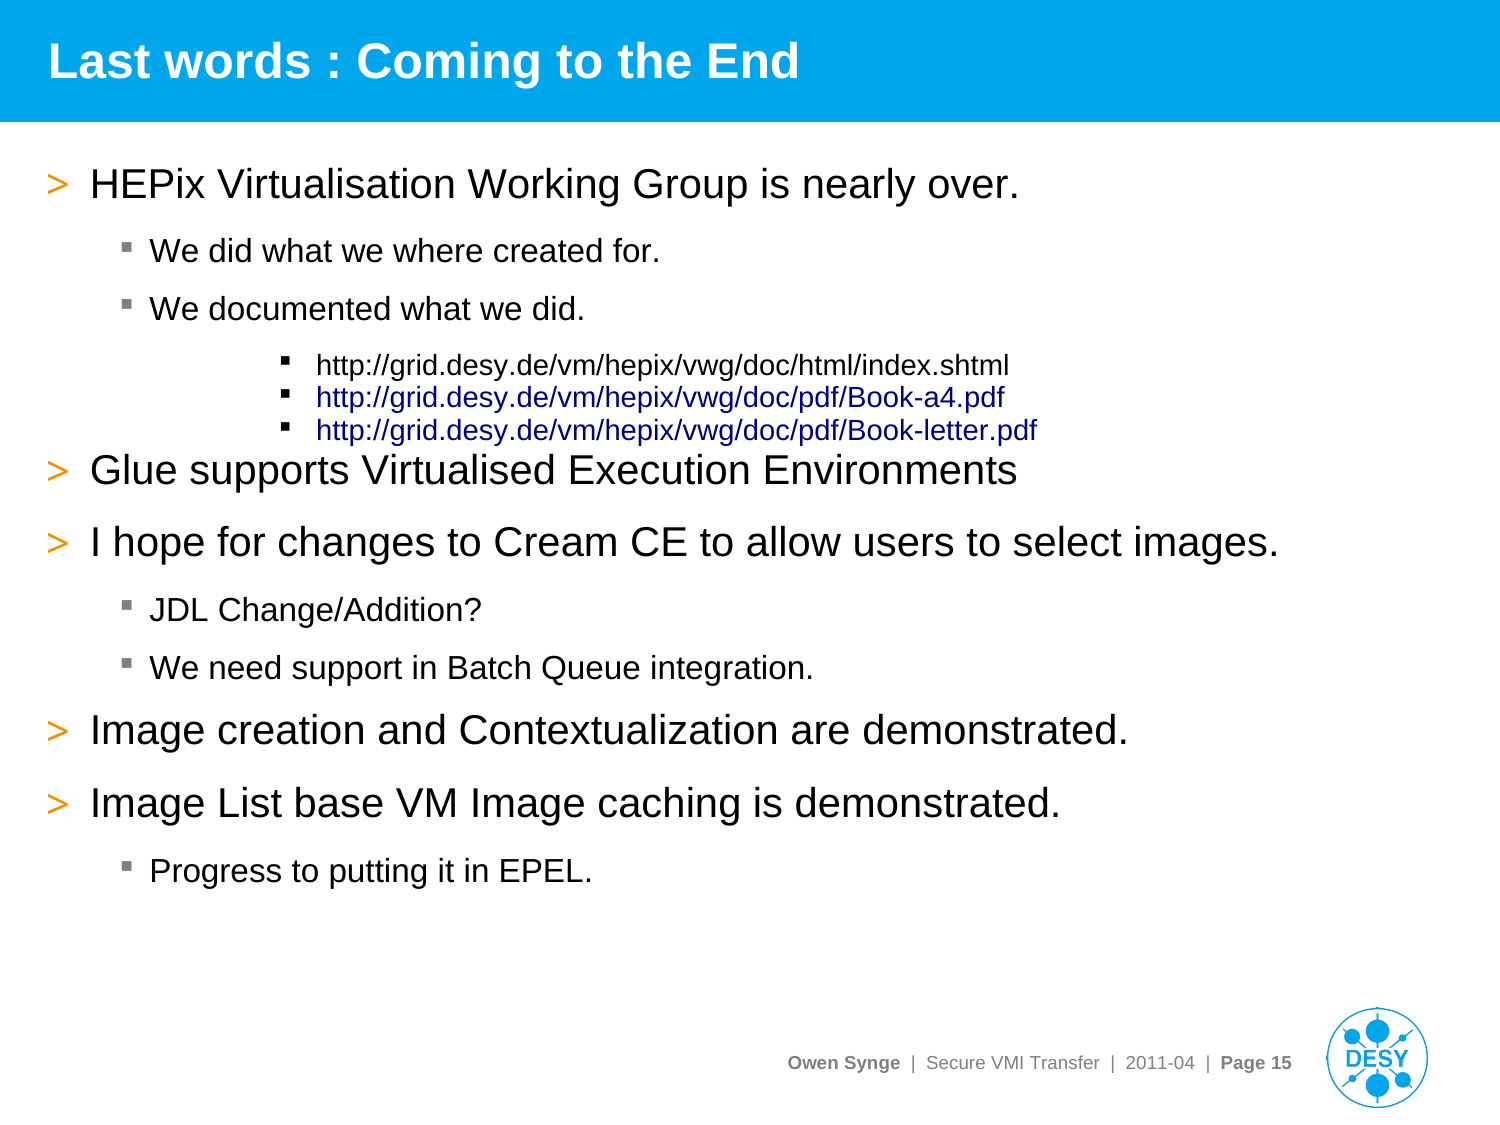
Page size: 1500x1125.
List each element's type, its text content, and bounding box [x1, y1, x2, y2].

list HEPix Virtualisation Working Group is nearly over. We did what we where created for. We documented what we did. http://grid.desy.de/vm/hepix/vwg/doc/html/index.shtml http://grid.desy.de/vm/hepix/vwg/doc/pdf/Book-a4.pdf http://grid.desy.de/vm/hepix/vwg/doc/pdf/Book-letter.pdf Glue supports Virtualised Execution Environments I hope for changes to Cream CE to allow users to select images. JDL Change/Addition? We need support in Batch Queue integration. Image creation and Contextualization are demonstrated. Image List base VM Image caching is demonstrated. Progress to putting it in EPEL. [46, 160, 1444, 890]
picture [1326, 1007, 1428, 1108]
title Last words : Coming to the End [47, 24, 1446, 99]
